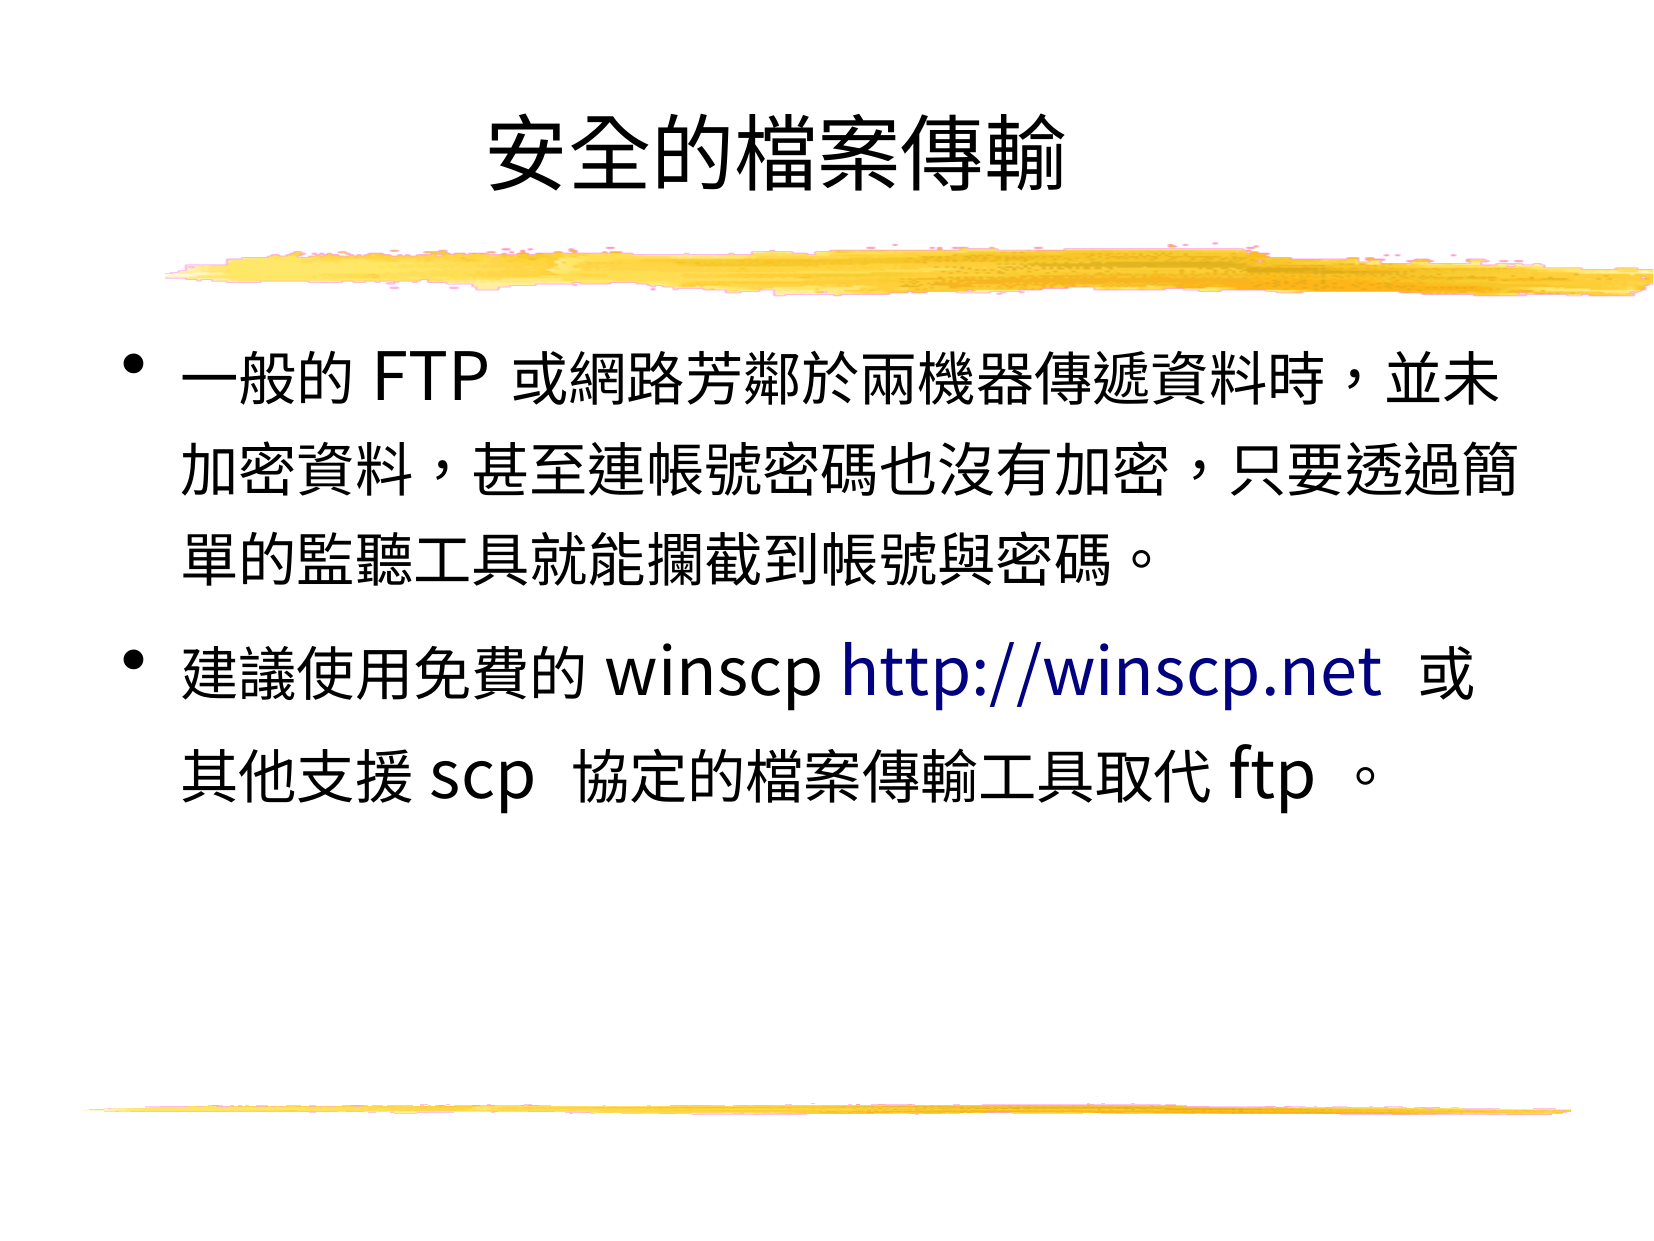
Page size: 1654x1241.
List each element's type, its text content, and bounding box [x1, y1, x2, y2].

picture [82, 1102, 1571, 1117]
picture [165, 237, 1654, 308]
list 一般的FTP或網路芳鄰於兩機器傳遞資料時，並未加密資料，甚至連帳號密碼也沒有加密，只要透過簡單的監聽工具就能攔截到帳號與密碼。 建議使用免費的winscp http://winscp.net 或其他支援scp 協定的檔案傳輸工具取代ftp。 [124, 316, 1530, 1061]
title 安全的檔案傳輸 [73, 41, 1479, 249]
